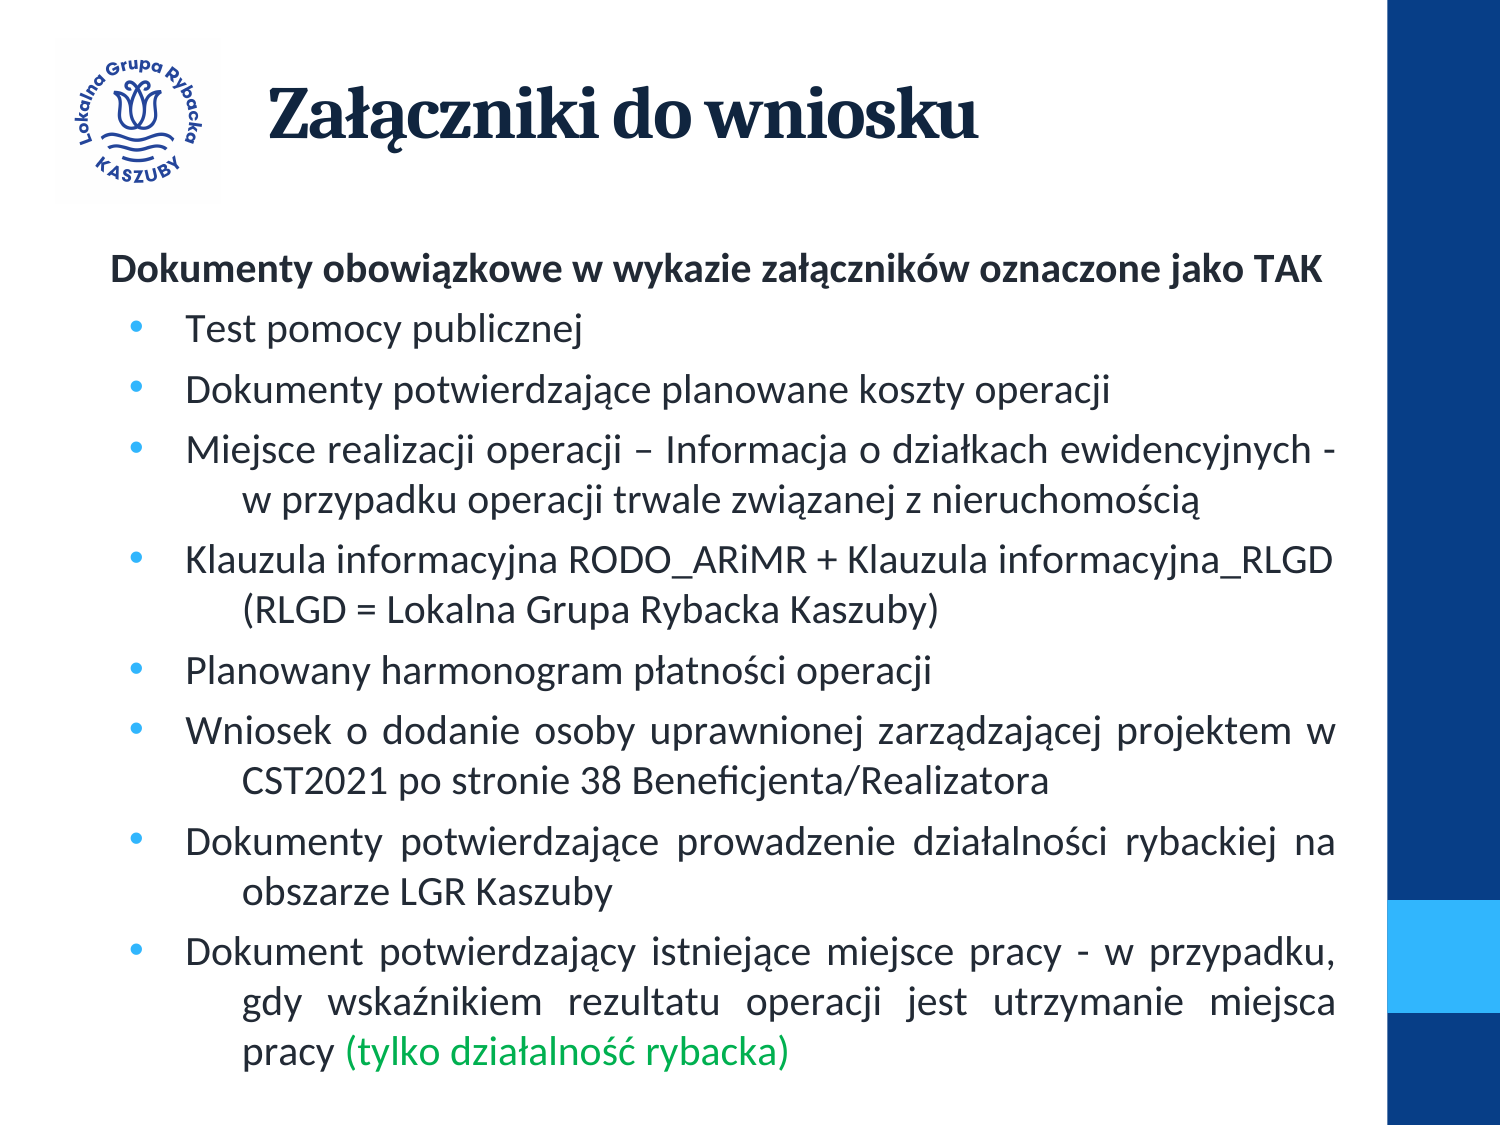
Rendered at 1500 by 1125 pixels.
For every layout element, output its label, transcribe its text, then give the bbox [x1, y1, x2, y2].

text_box Dokumenty obowiązkowe w wykazie załączników oznaczone jako TAK Test pomocy publicznej Dokumenty potwierdzające planowane koszty operacji Miejsce realizacji operacji – Informacja o działkach ewidencyjnych - w przypadku operacji trwale związanej z nieruchomością Klauzula informacyjna RODO_ARiMR + Klauzula informacyjna_RLGD (RLGD = Lokalna Grupa Rybacka Kaszuby) Planowany harmonogram płatności operacji Wniosek o dodanie osoby uprawnionej zarządzającej projektem w CST2021 po stronie 38 Beneficjenta/Realizatora Dokumenty potwierdzające prowadzenie działalności rybackiej na obszarze LGR Kaszuby Dokument potwierdzający istniejące miejsce pracy - w przypadku, gdy wskaźnikiem rezultatu operacji jest utrzymanie miejsca pracy (tylko działalność rybacka) [76, 233, 1353, 1037]
picture [55, 38, 221, 205]
title Załączniki do wniosku [253, 7, 1326, 211]
